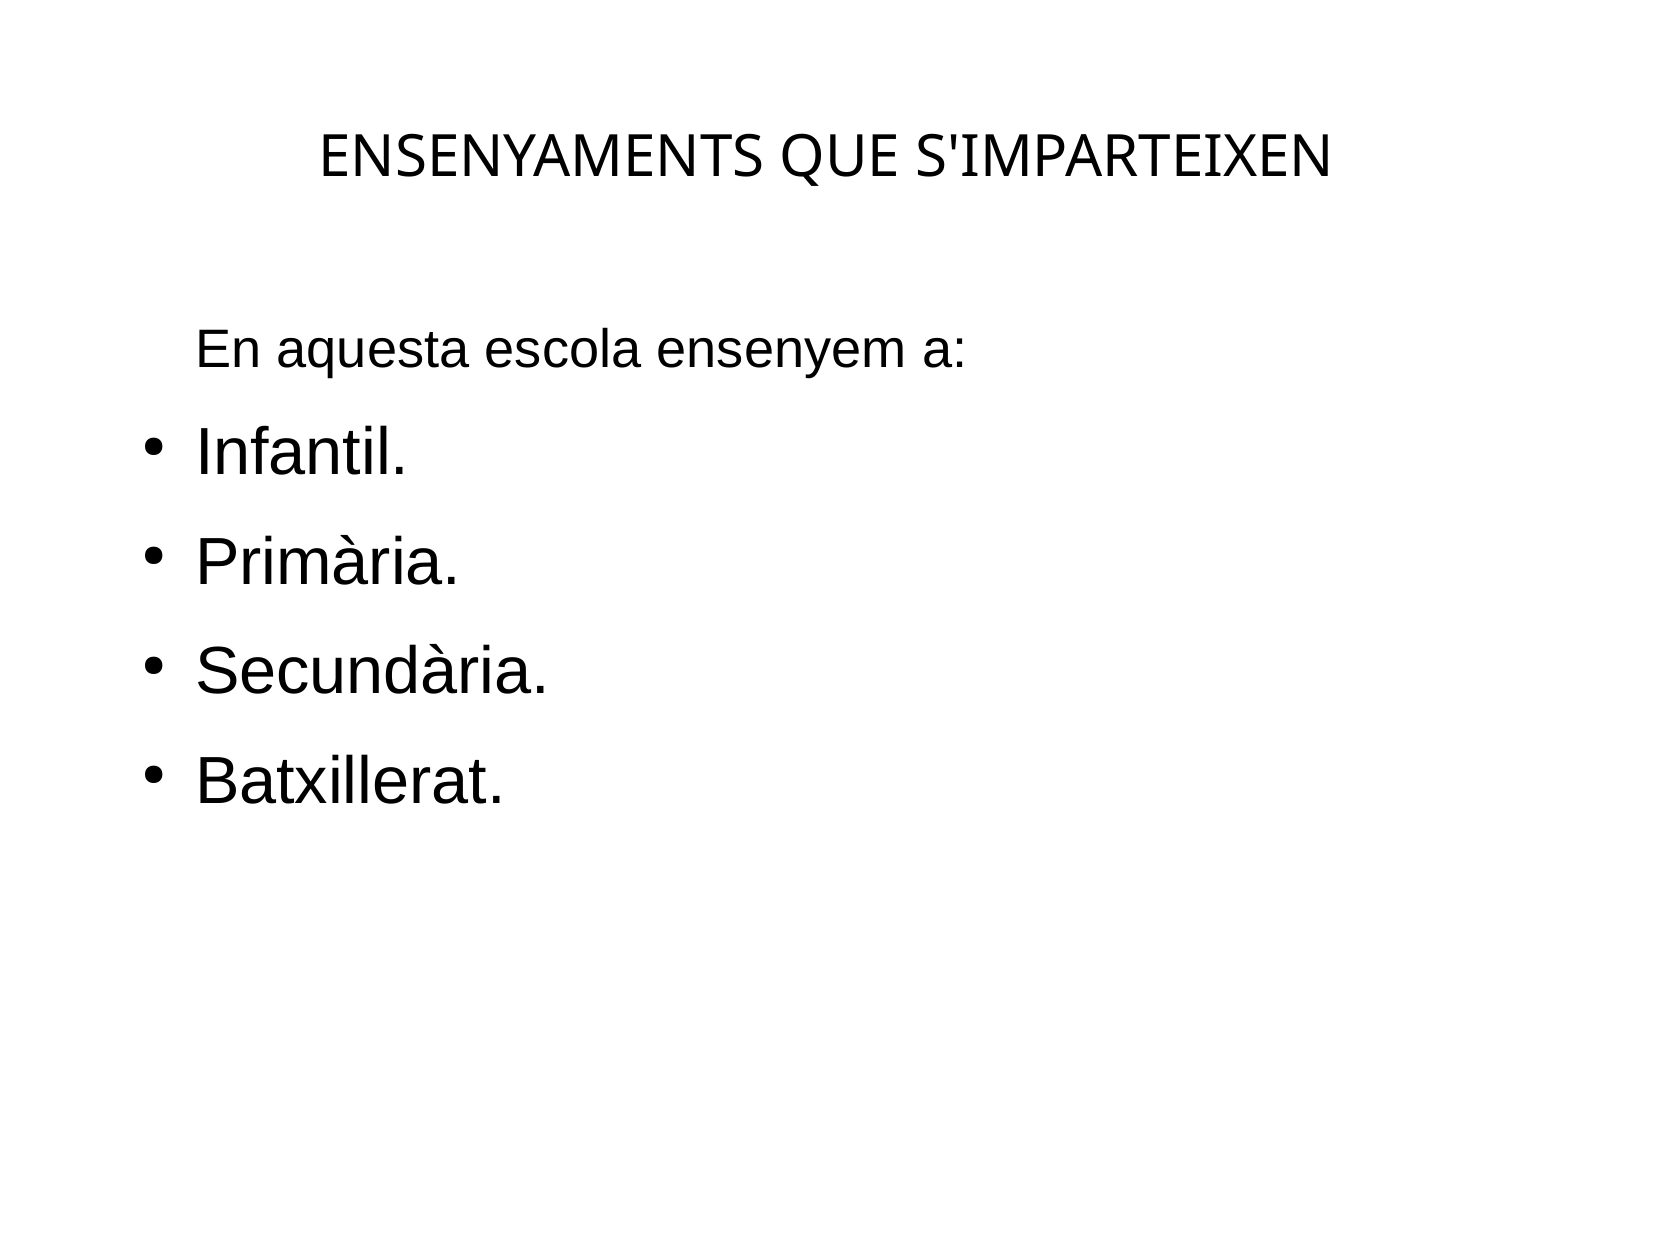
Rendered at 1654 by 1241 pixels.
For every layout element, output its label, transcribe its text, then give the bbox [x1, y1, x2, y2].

list En aquesta escola ensenyem a: Infantil. Primària. Secundària. Batxillerat. [106, 219, 1595, 1038]
title ENSENYAMENTS QUE S'IMPARTEIXEN [82, 49, 1571, 257]
